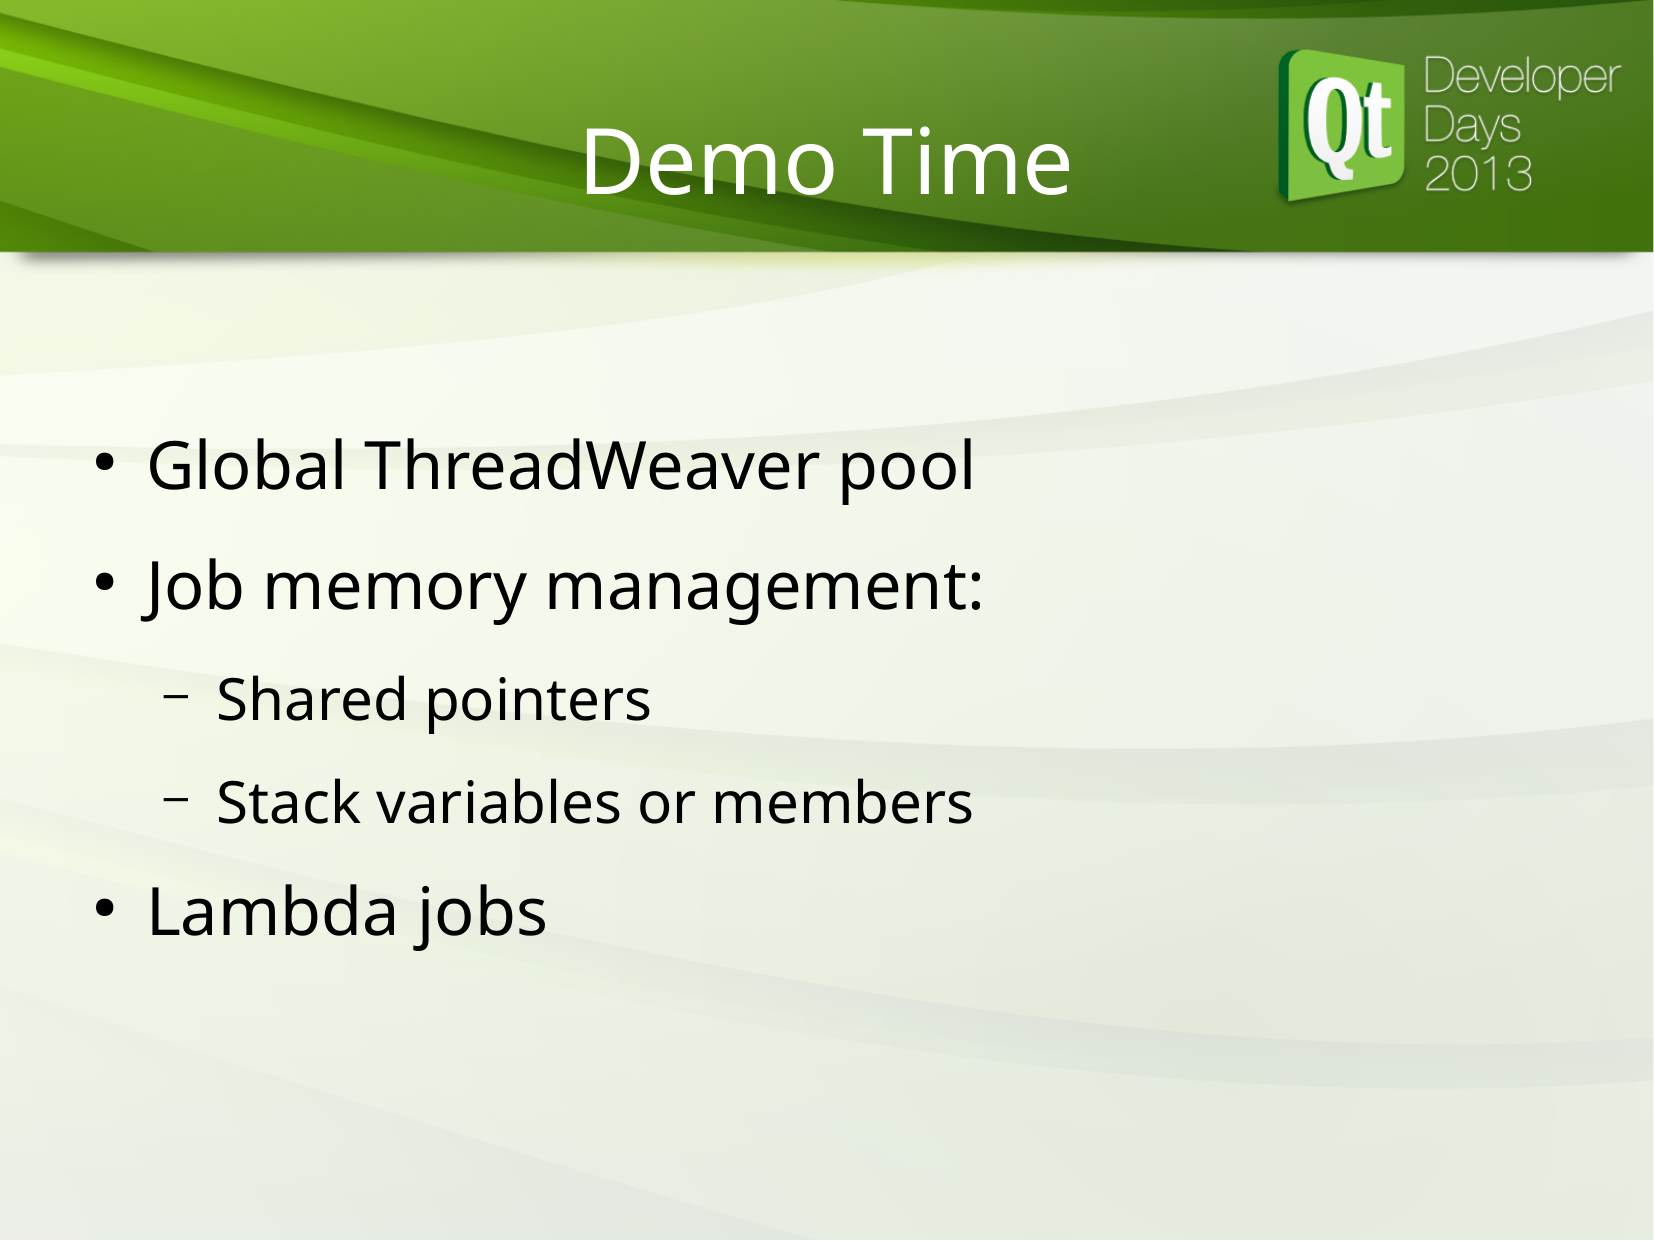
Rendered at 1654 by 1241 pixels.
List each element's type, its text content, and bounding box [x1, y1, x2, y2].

list Global ThreadWeaver pool Job memory management: Shared pointers Stack variables or members Lambda jobs [75, 297, 1576, 1201]
picture [0, 0, 1654, 1240]
title Demo Time [82, 55, 1571, 263]
